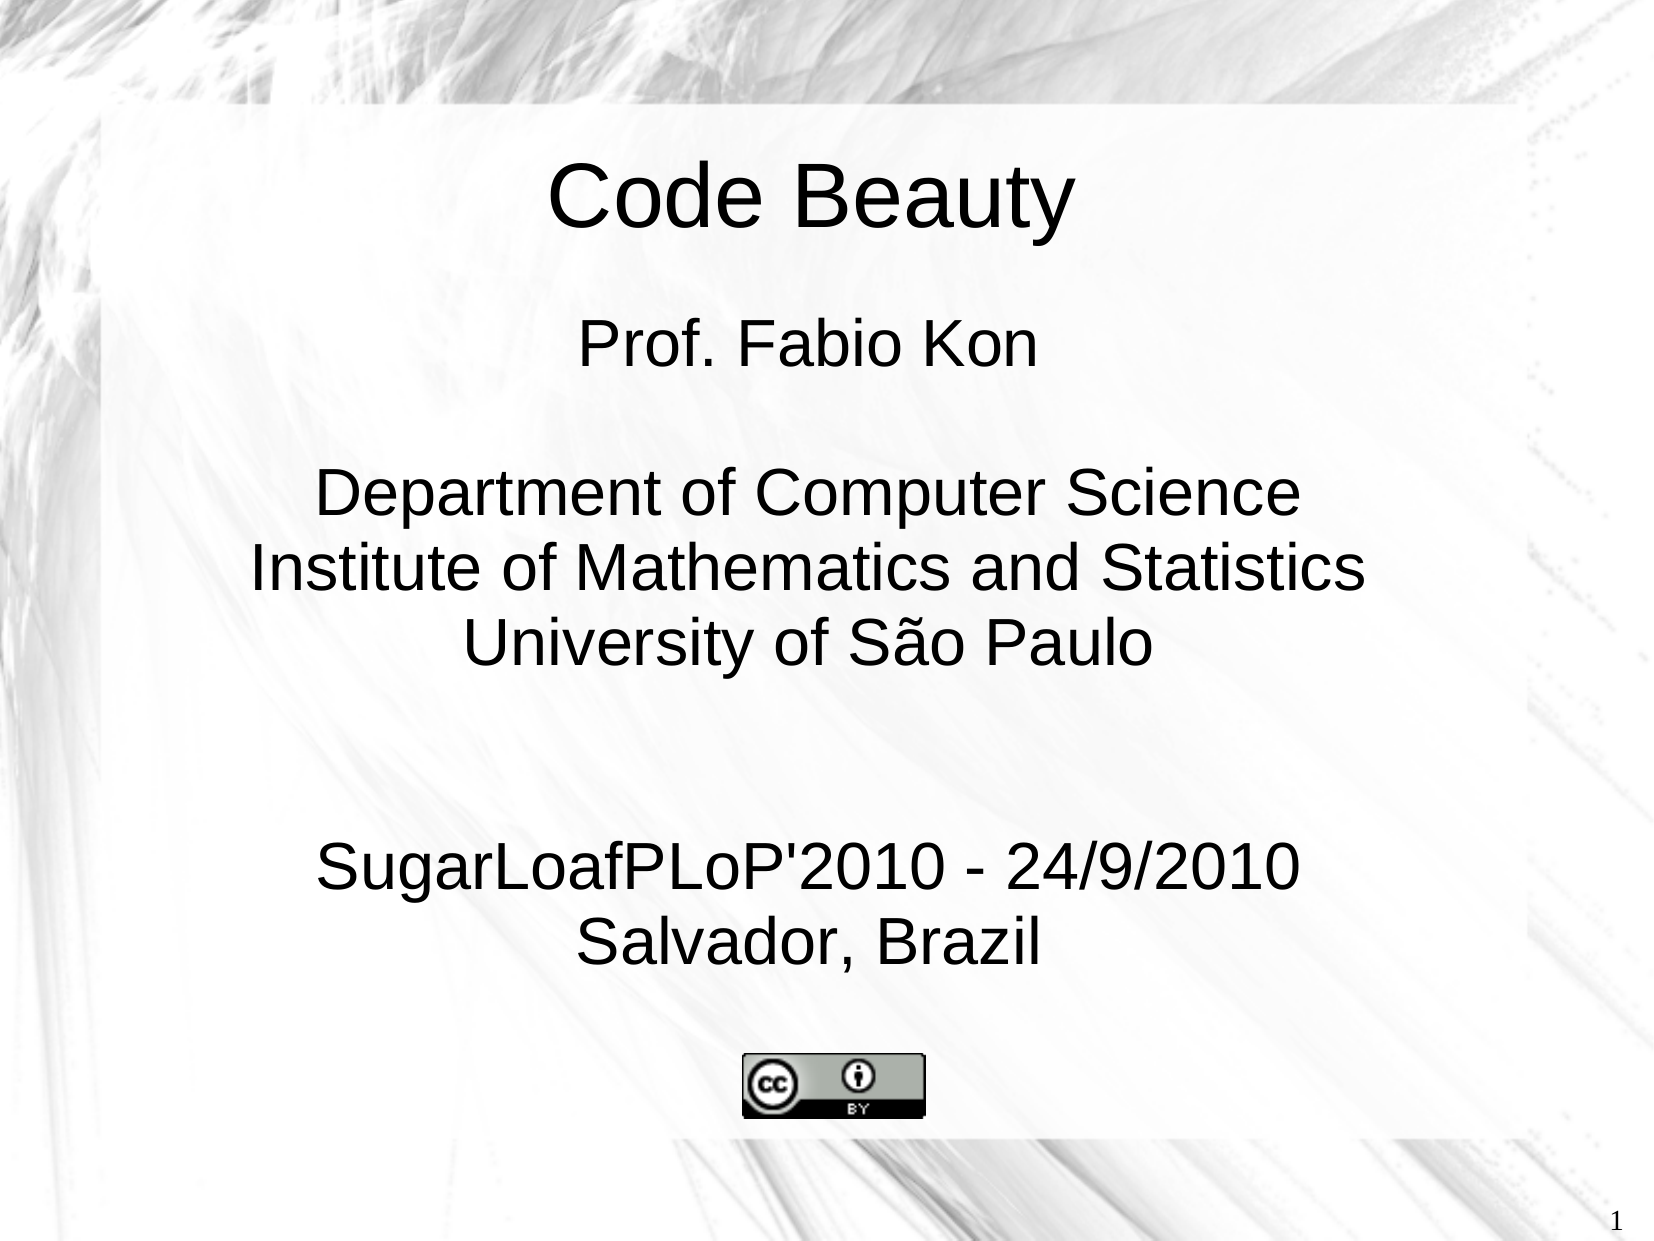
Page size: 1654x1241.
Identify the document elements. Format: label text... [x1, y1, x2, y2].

title Code Beauty [118, 112, 1506, 281]
picture [0, 0, 1654, 1241]
subtitle Prof. Fabio Kon Department of Computer Science Institute of Mathematics and Statistics University of São Paulo SugarLoafPLoP'2010 - 24/9/2010 Salvador, Brazil [82, 306, 1536, 1053]
